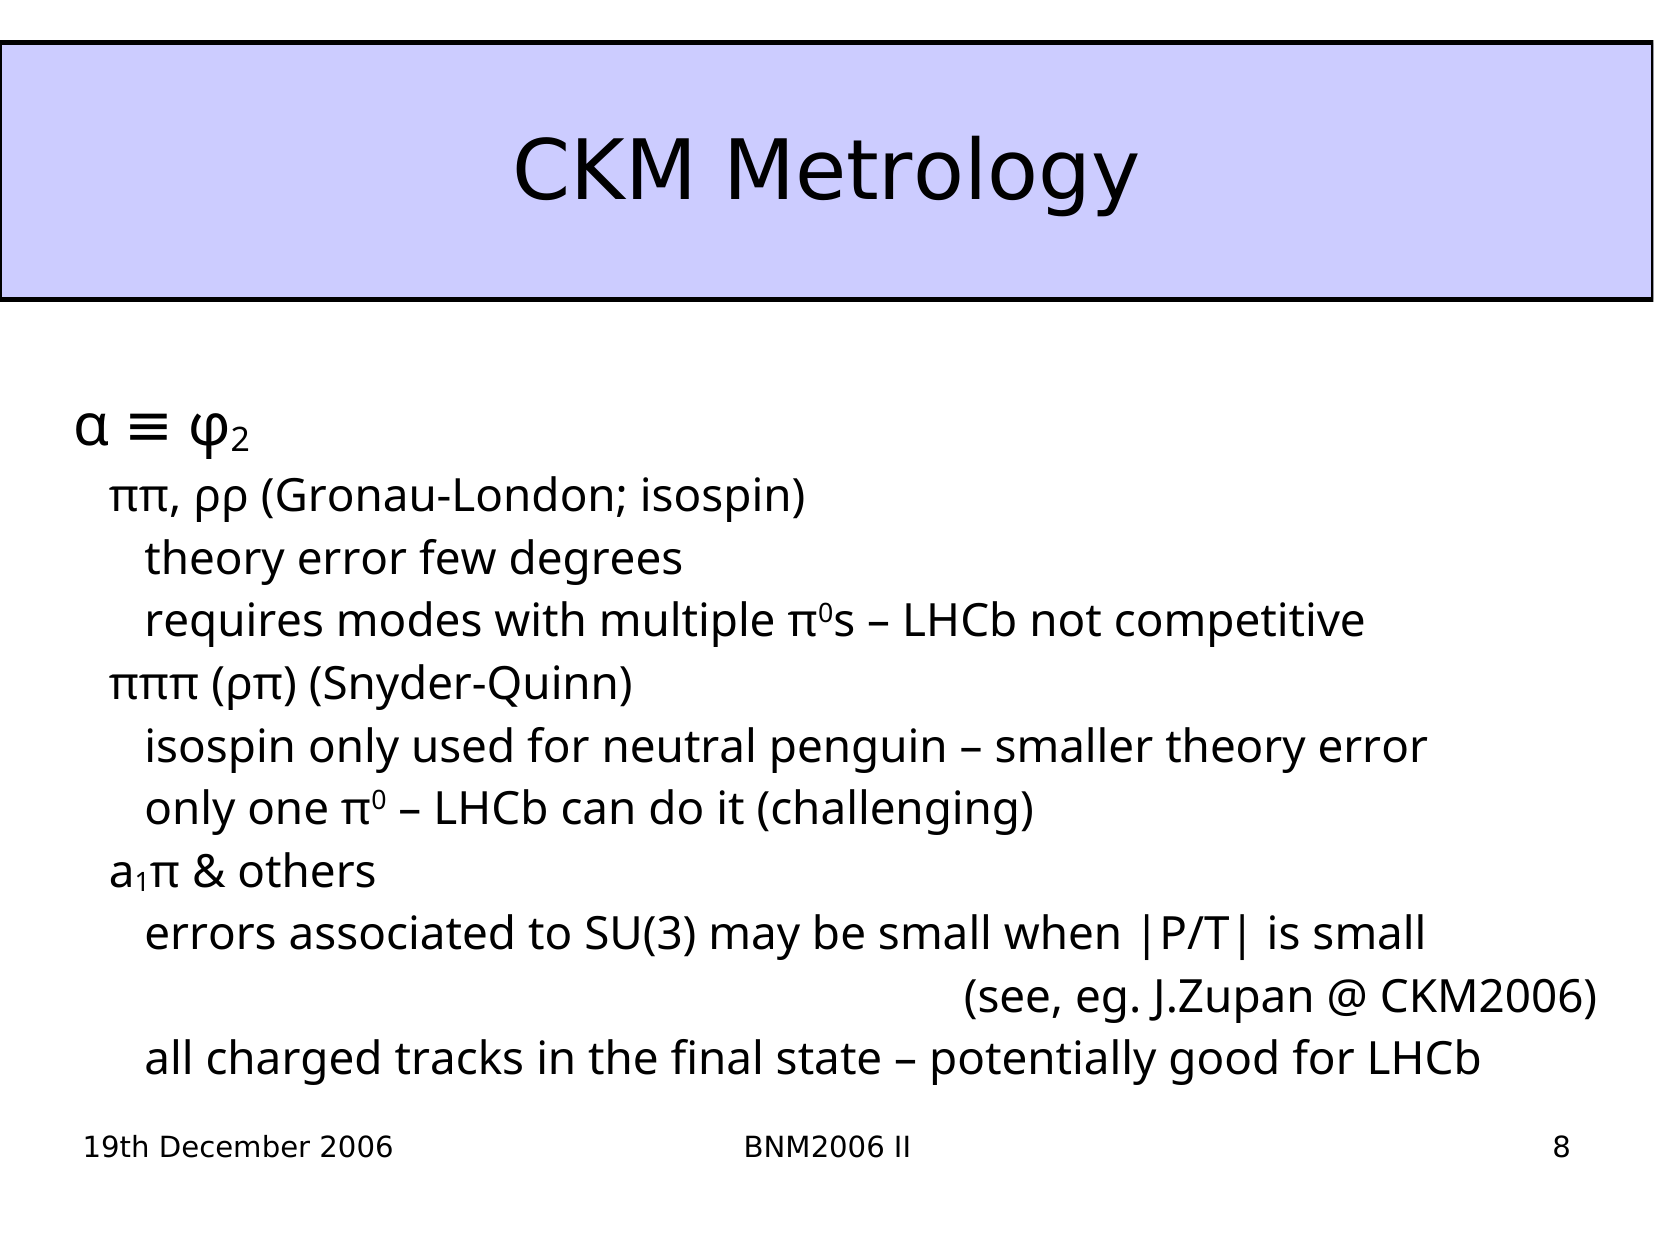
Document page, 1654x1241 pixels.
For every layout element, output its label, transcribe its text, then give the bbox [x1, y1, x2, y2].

title CKM Metrology [0, 42, 1654, 300]
text_box α ≡ φ2 ππ, ρρ (Gronau-London; isospin) theory error few degrees requires modes with multiple π0s – LHCb not competitive πππ (ρπ) (Snyder-Quinn) isospin only used for neutral penguin – smaller theory error only one π0 – LHCb can do it (challenging) a1π & others errors associated to SU(3) may be small when |P/T| is small (see, eg. J.Zupan @ CKM2006) all charged tracks in the final state – potentially good for LHCb [23, 375, 1613, 1052]
